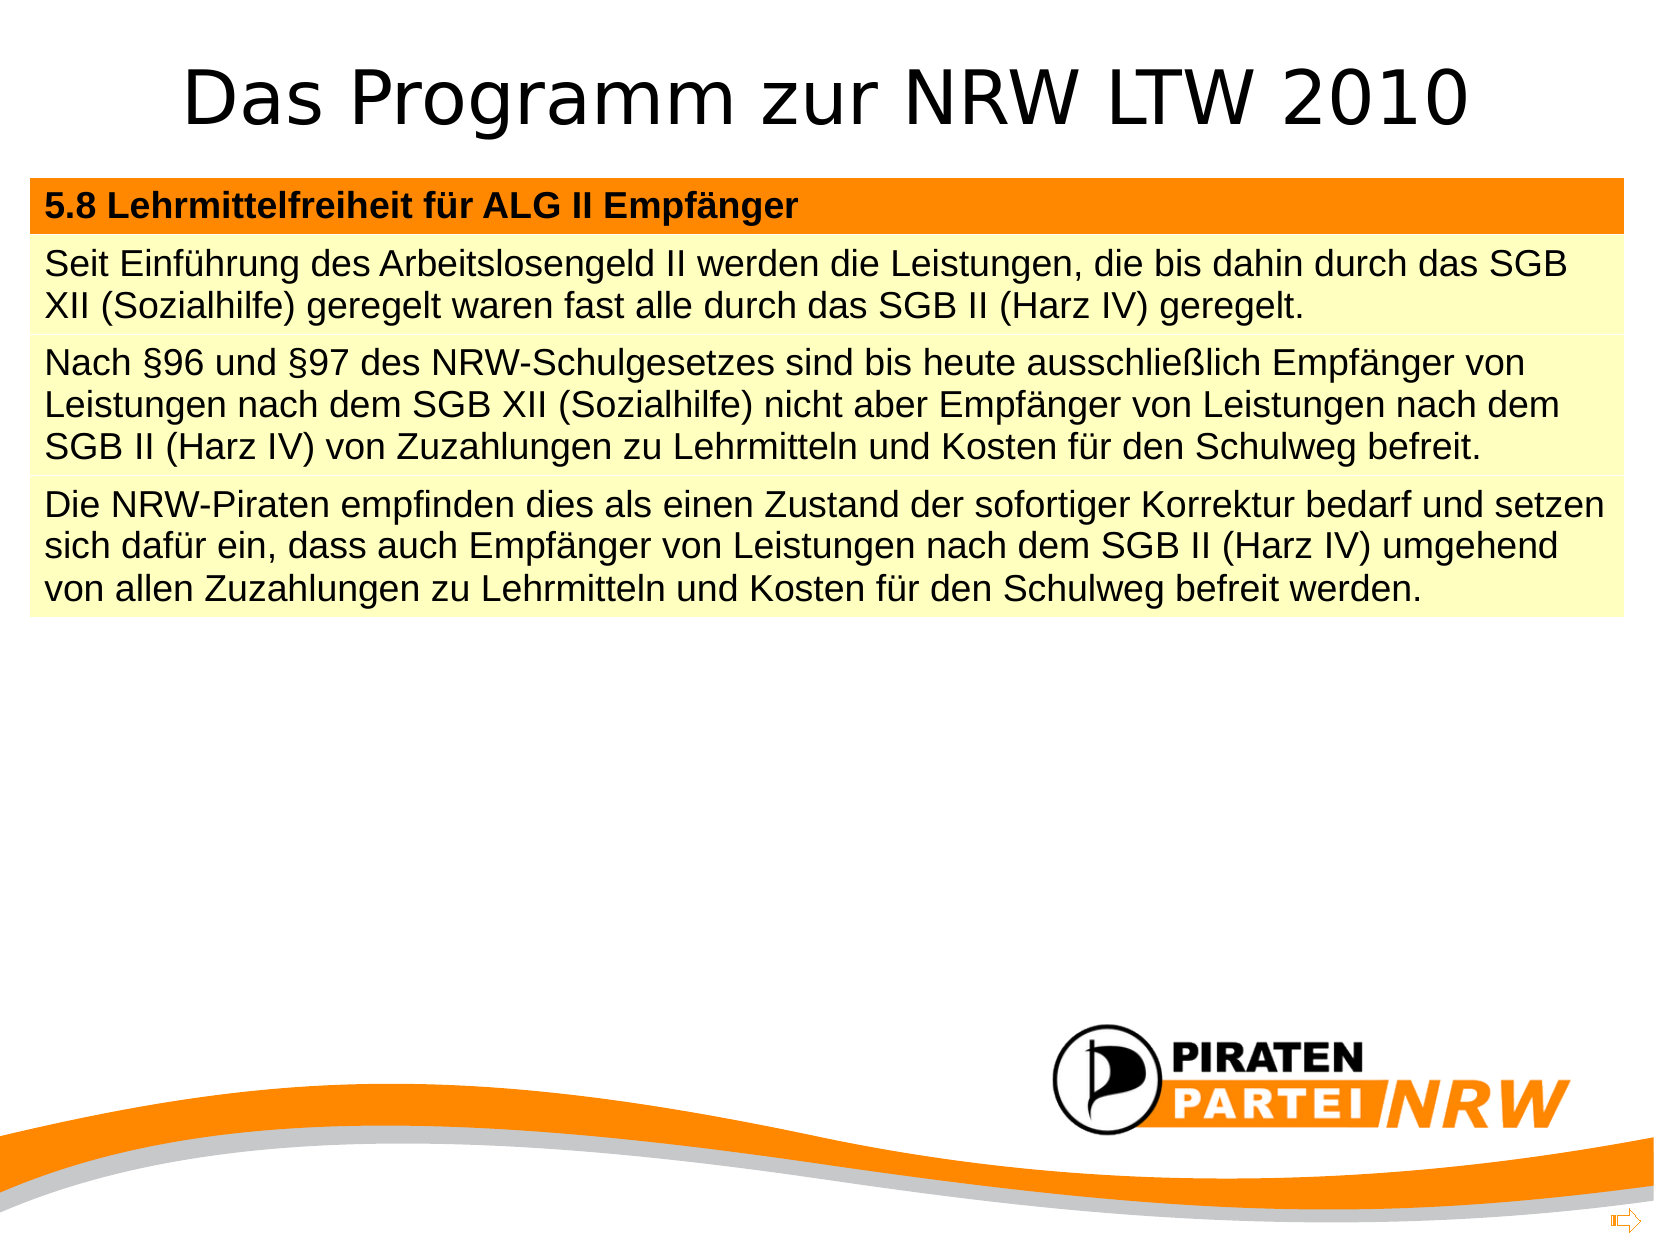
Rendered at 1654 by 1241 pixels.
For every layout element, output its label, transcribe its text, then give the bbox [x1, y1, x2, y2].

table_cell Seit Einführung des Arbeitslosengeld II werden die Leistungen, die bis dahin durch das SGB XII (Sozialhilfe) geregelt waren fast alle durch das SGB II (Harz IV) geregelt. [30, 235, 1624, 334]
table_header 5.8 Lehrmittelfreiheit für ALG II Empfänger [30, 178, 1624, 234]
table_cell Die NRW-Piraten empfinden dies als einen Zustand der sofortiger Korrektur bedarf und setzen sich dafür ein, dass auch Empfänger von Leistungen nach dem SGB II (Harz IV) umgehend von allen Zuzahlungen zu Lehrmitteln und Kosten für den Schulweg befreit werden. [30, 476, 1624, 617]
picture [1045, 1021, 1579, 1140]
table_cell Nach §96 und §97 des NRW-Schulgesetzes sind bis heute ausschließlich Empfänger von Leistungen nach dem SGB XII (Sozialhilfe) nicht aber Empfänger von Leistungen nach dem SGB II (Harz IV) von Zuzahlungen zu Lehrmitteln und Kosten für den Schulweg befreit. [30, 335, 1624, 475]
title Das Programm zur NRW LTW 2010 [82, 54, 1571, 143]
